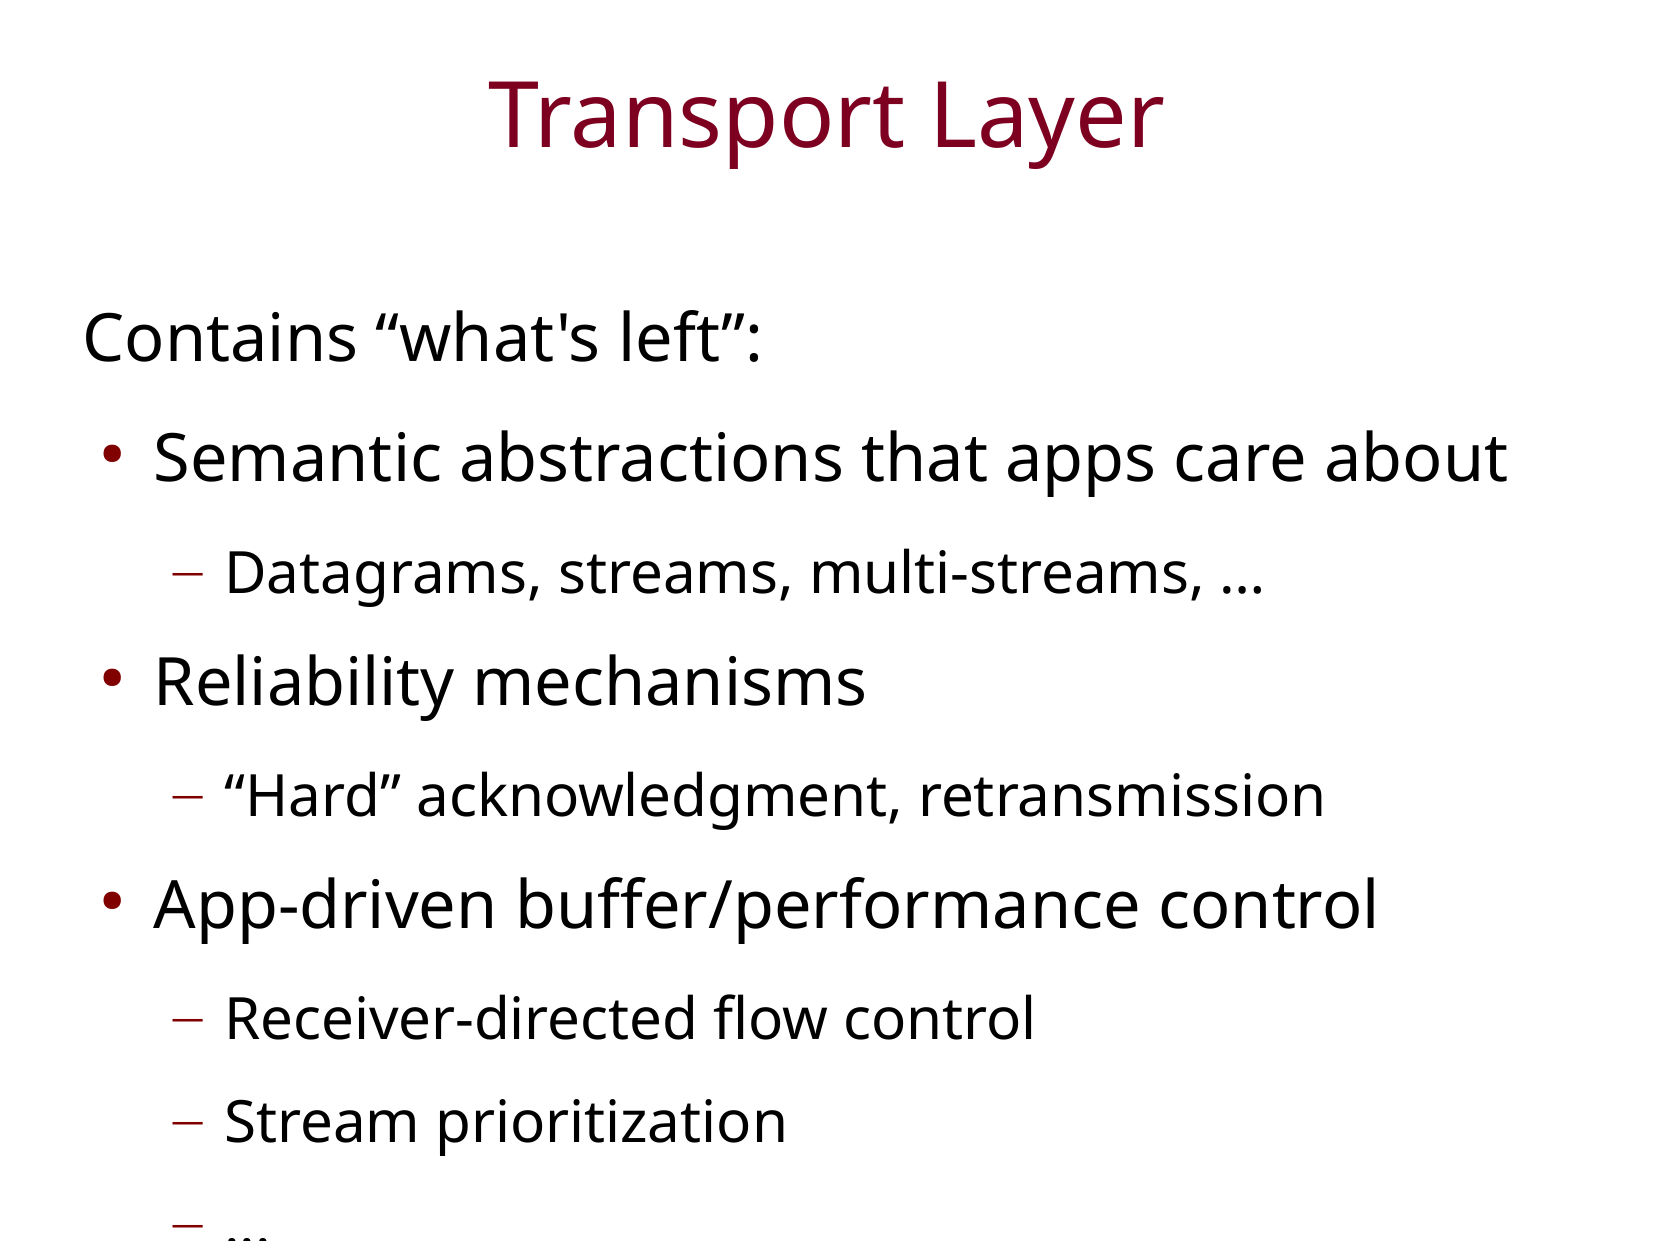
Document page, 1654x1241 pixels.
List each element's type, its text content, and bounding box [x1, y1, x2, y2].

title Transport Layer [82, 8, 1571, 216]
list Contains “what's left”: Semantic abstractions that apps care about Datagrams, streams, multi-streams, … Reliability mechanisms “Hard” acknowledgment, retransmission App-driven buffer/performance control Receiver-directed flow control Stream prioritization ... [82, 290, 1571, 1144]
